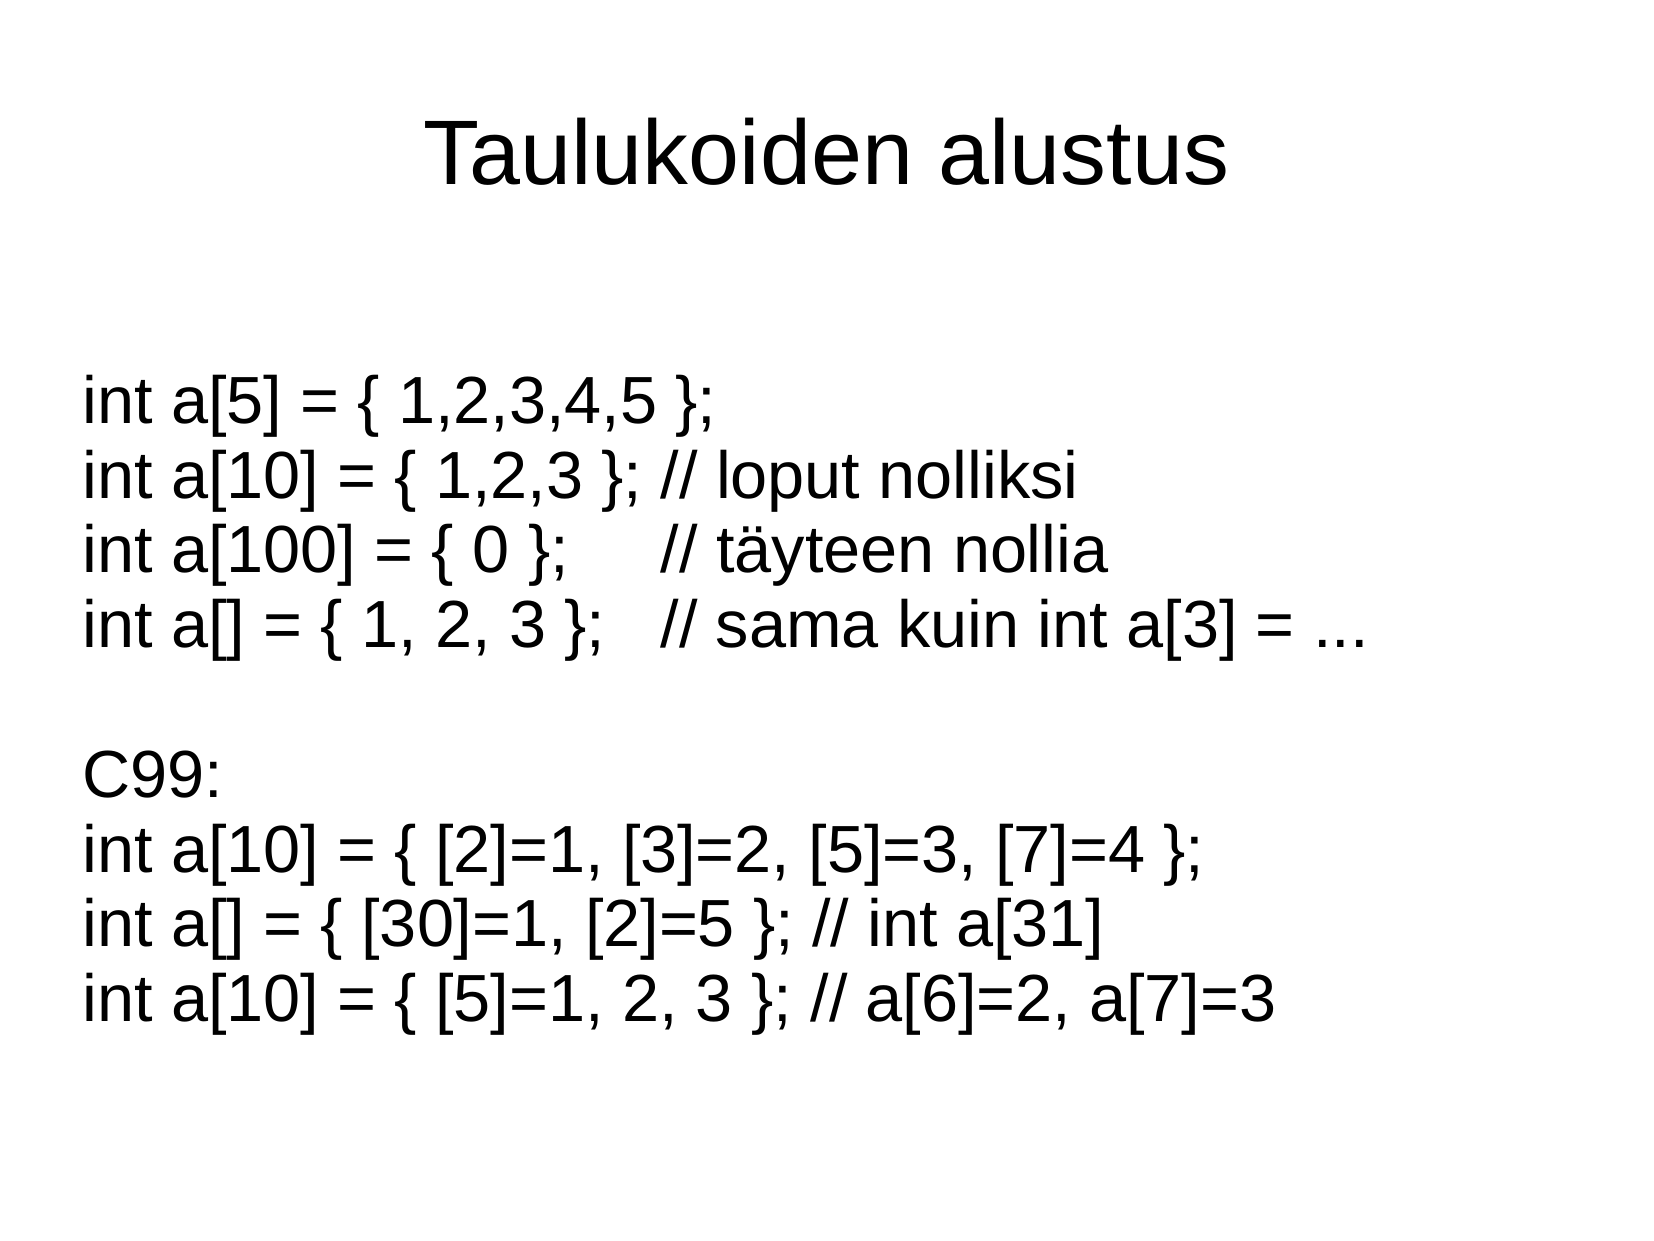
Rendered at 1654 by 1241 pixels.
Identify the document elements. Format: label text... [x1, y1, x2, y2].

subtitle int a[5] = { 1,2,3,4,5 }; int a[10] = { 1,2,3 }; // loput nolliksi int a[100] = { 0 }; // täyteen nollia int a[] = { 1, 2, 3 }; // sama kuin int a[3] = ... C99: int a[10] = { [2]=1, [3]=2, [5]=3, [7]=4 }; int a[] = { [30]=1, [2]=5 }; // int a[31] int a[10] = { [5]=1, 2, 3 }; // a[6]=2, a[7]=3 [82, 297, 1571, 1102]
title Taulukoiden alustus [82, 56, 1571, 250]
